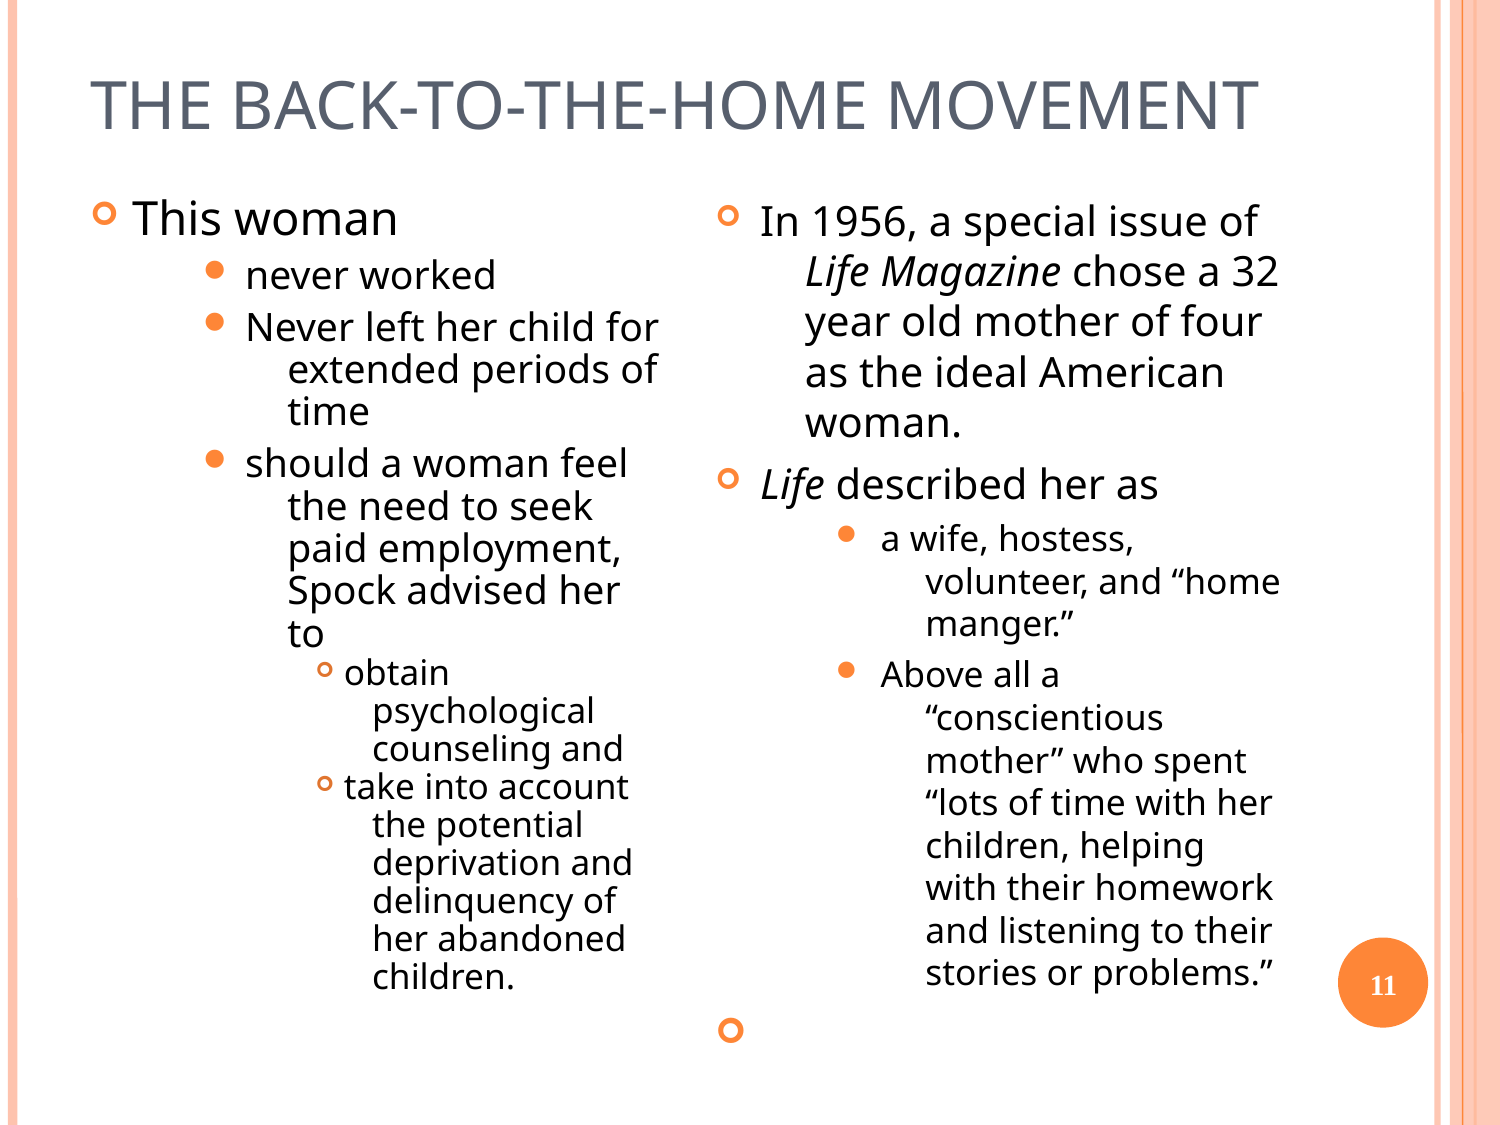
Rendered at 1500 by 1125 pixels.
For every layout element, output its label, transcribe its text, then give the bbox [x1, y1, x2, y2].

list In 1956, a special issue of Life Magazine chose a 32 year old mother of four as the ideal American woman. Life described her as a wife, hostess, volunteer, and “home manger.” Above all a “conscientious mother” who spent “lots of time with her children, helping with their homework and listening to their stories or problems.” [700, 187, 1301, 1013]
title The Back-to-the-Home Movement [75, 45, 1300, 150]
text_box [1333, 940, 1434, 1027]
list This woman never worked Never left her child for extended periods of time should a woman feel the need to seek paid employment, Spock advised her to obtain psychological counseling and take into account the potential deprivation and delinquency of her abandoned children. [75, 187, 676, 1013]
